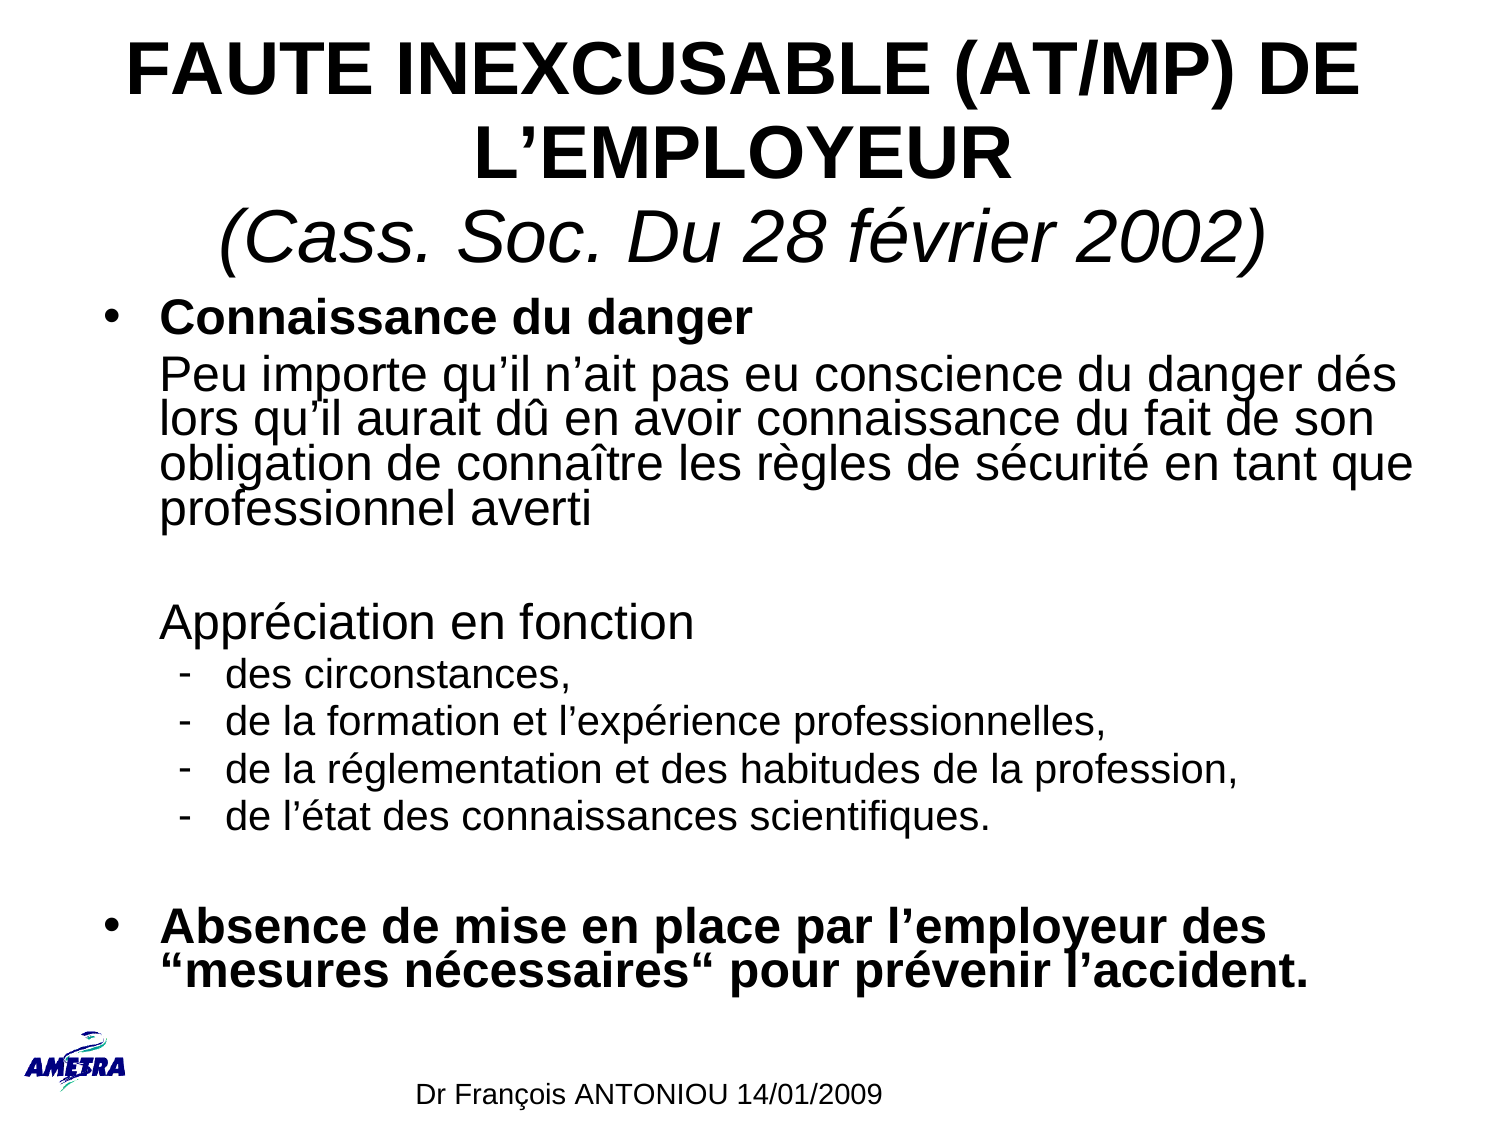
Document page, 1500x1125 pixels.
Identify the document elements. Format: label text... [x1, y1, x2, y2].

picture [5, 1009, 148, 1118]
title FAUTE INEXCUSABLE (AT/MP) DE L’EMPLOYEUR (Cass. Soc. Du 28 février 2002) [64, 7, 1424, 298]
list Connaissance du danger Peu importe qu’il n’ait pas eu conscience du danger dés lors qu’il aurait dû en avoir connaissance du fait de son obligation de connaître les règles de sécurité en tant que professionnel averti Appréciation en fonction des circonstances, de la formation et l’expérience professionnelles, de la réglementation et des habitudes de la profession, de l’état des connaissances scientifiques. Absence de mise en place par l’employeur des “mesures nécessaires“ pour prévenir l’accident. [88, 290, 1483, 1095]
